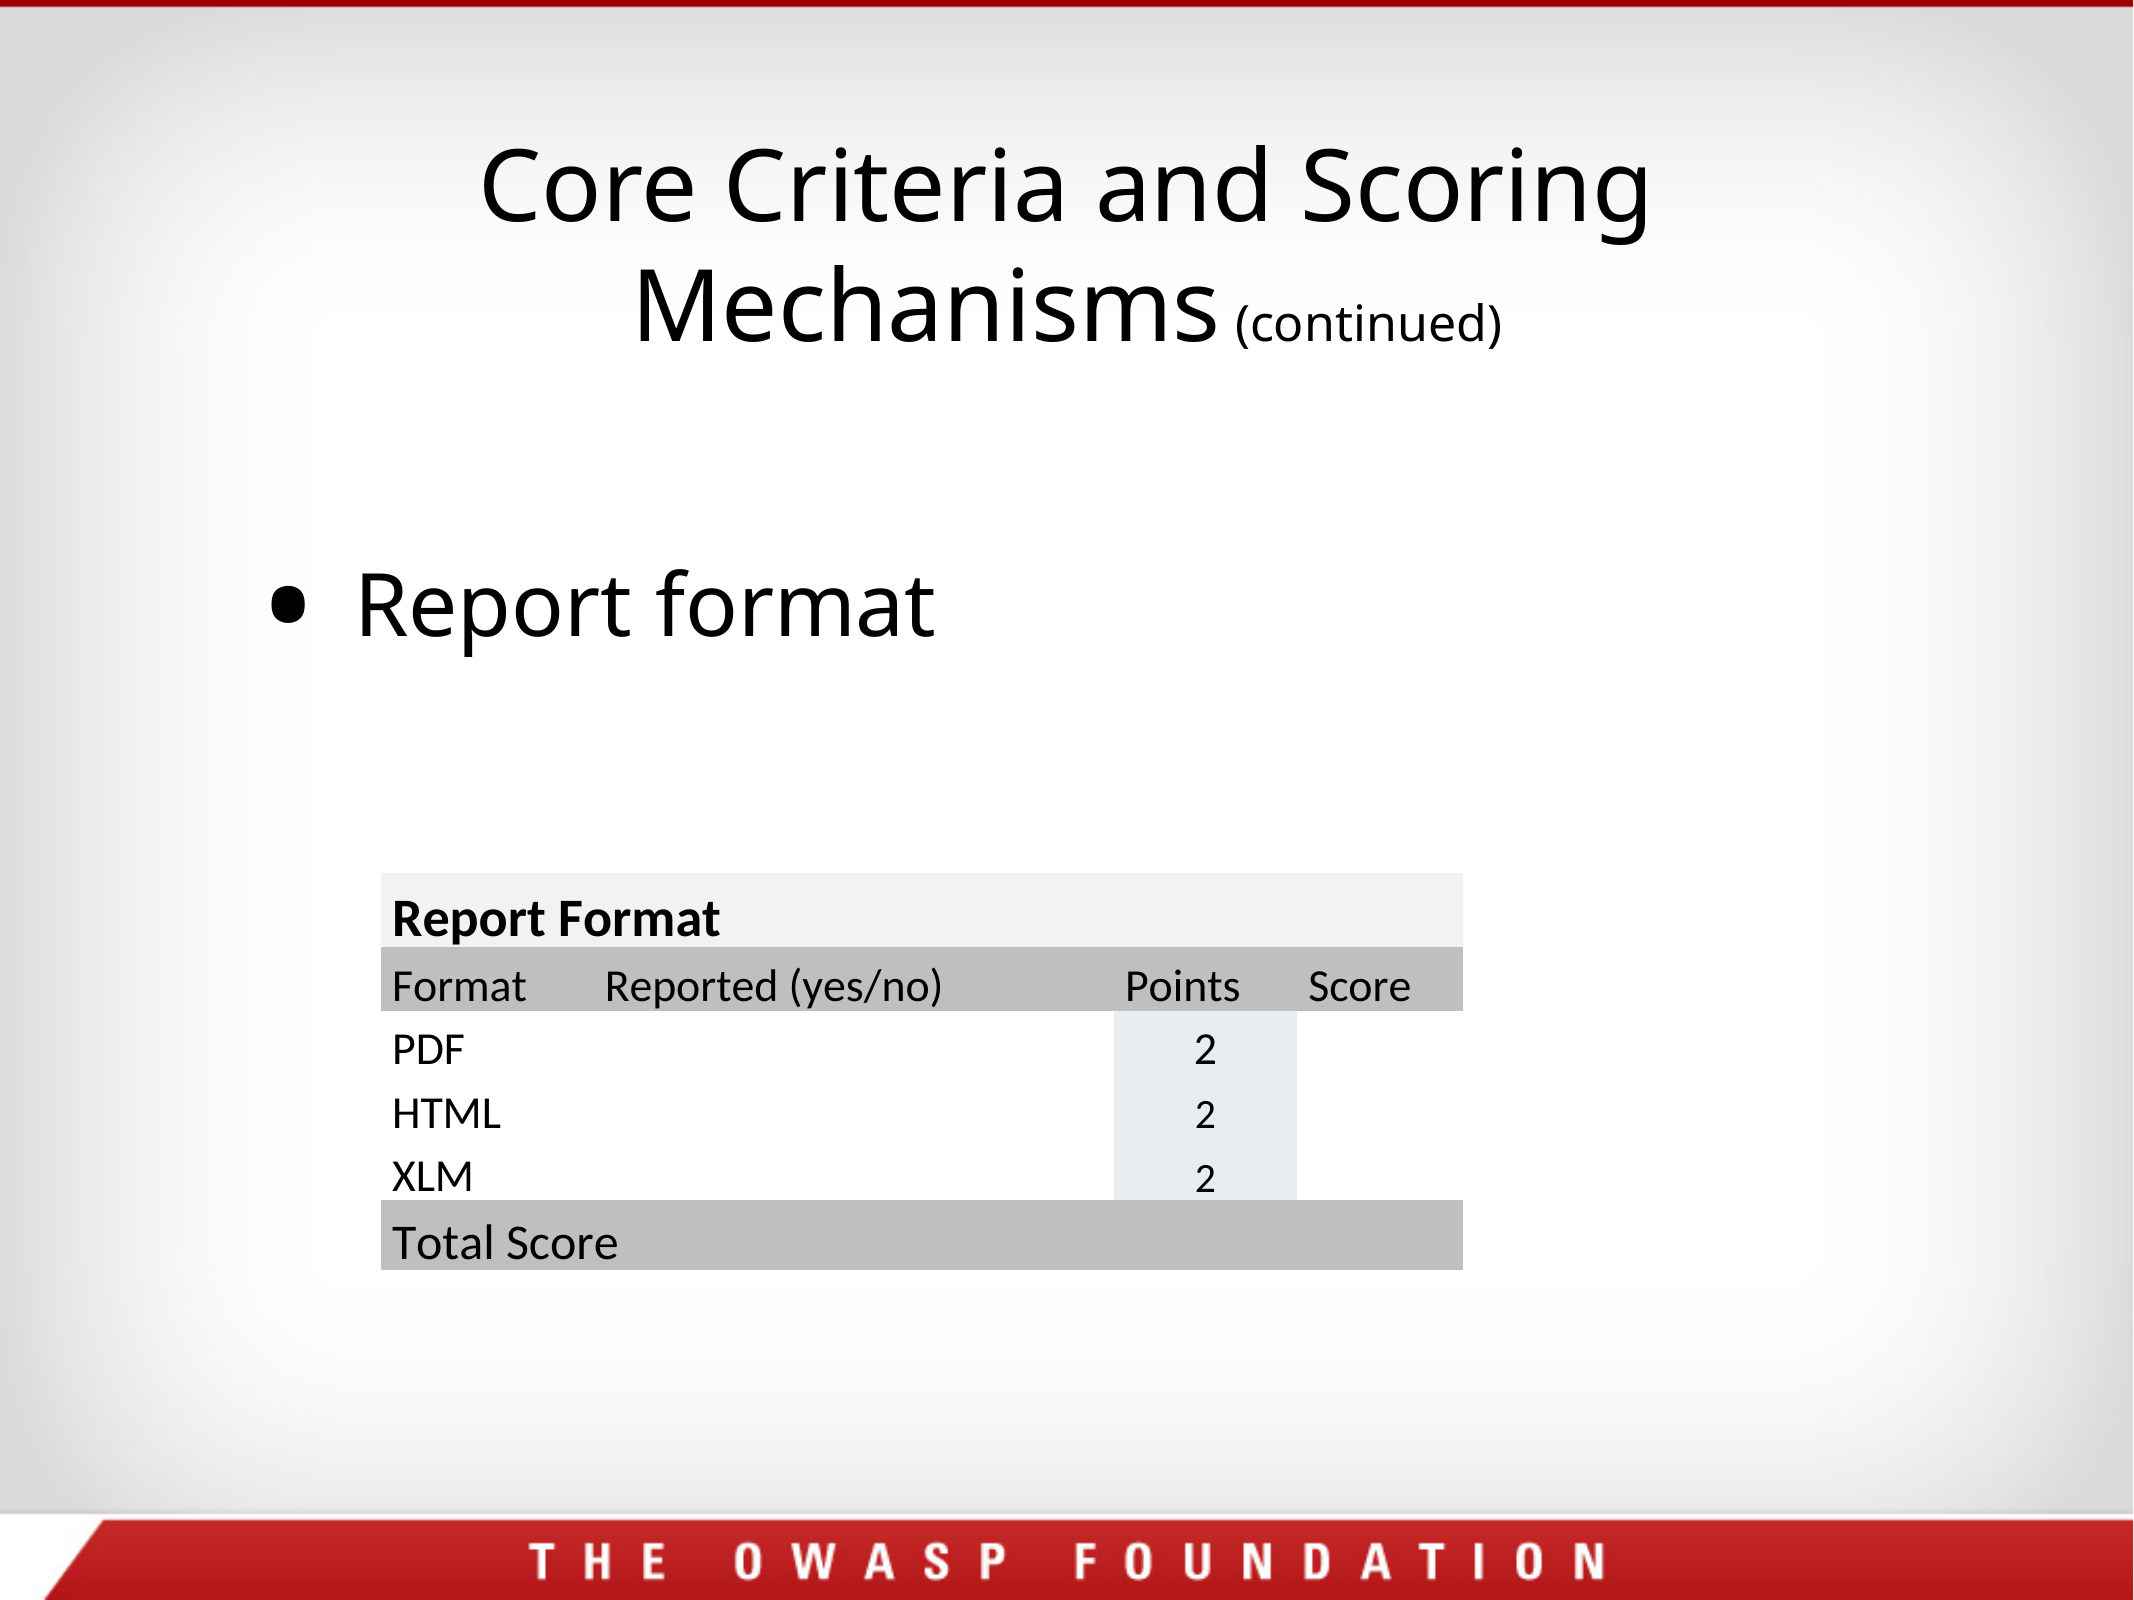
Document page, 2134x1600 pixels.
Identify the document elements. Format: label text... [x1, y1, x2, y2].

table_cell Score [1297, 947, 1463, 1011]
table_cell XLM [381, 1137, 594, 1200]
picture [0, 0, 2134, 1600]
table_cell PDF [381, 1011, 594, 1074]
table_cell [594, 1074, 1114, 1137]
table_cell [594, 1137, 1114, 1200]
table_cell [1297, 1074, 1463, 1137]
list Report format [208, 454, 1925, 1510]
table_cell Points [1114, 947, 1297, 1011]
table_cell 2 [1114, 1074, 1297, 1137]
table_cell 2 [1114, 1011, 1297, 1074]
table_cell Format [381, 947, 594, 1011]
table_cell [594, 1011, 1114, 1074]
table_cell Reported (yes/no) [594, 947, 1114, 1011]
table_cell HTML [381, 1074, 594, 1137]
table_cell Total Score [381, 1200, 1297, 1270]
title Core Criteria and Scoring Mechanisms (continued) [208, 22, 1925, 454]
table_cell 2 [1114, 1137, 1297, 1200]
table_header Report Format [381, 873, 1463, 947]
table_cell [1297, 1137, 1463, 1200]
table_cell [1297, 1011, 1463, 1074]
table_cell [1297, 1200, 1463, 1270]
